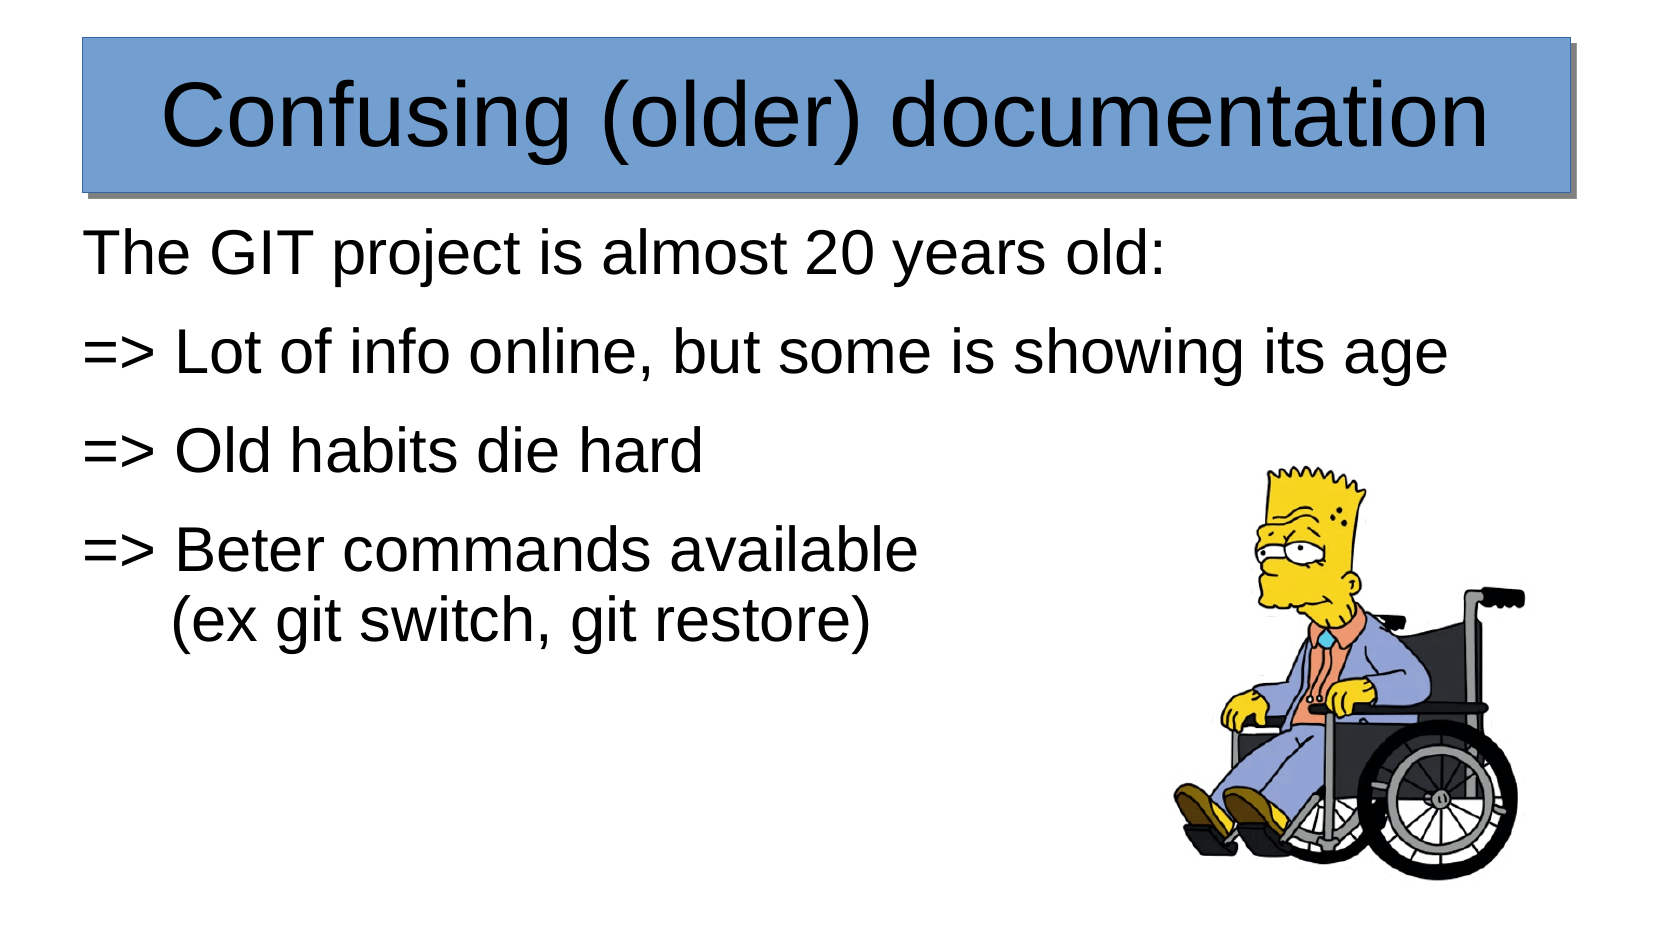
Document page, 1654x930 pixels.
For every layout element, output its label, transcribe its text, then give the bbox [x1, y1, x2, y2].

title Confusing (older) documentation [82, 37, 1571, 193]
picture [1126, 450, 1571, 895]
list The GIT project is almost 20 years old: => Lot of info online, but some is showing its age => Old habits die hard => Beter commands available (ex git switch, git restore) [82, 217, 1571, 757]
